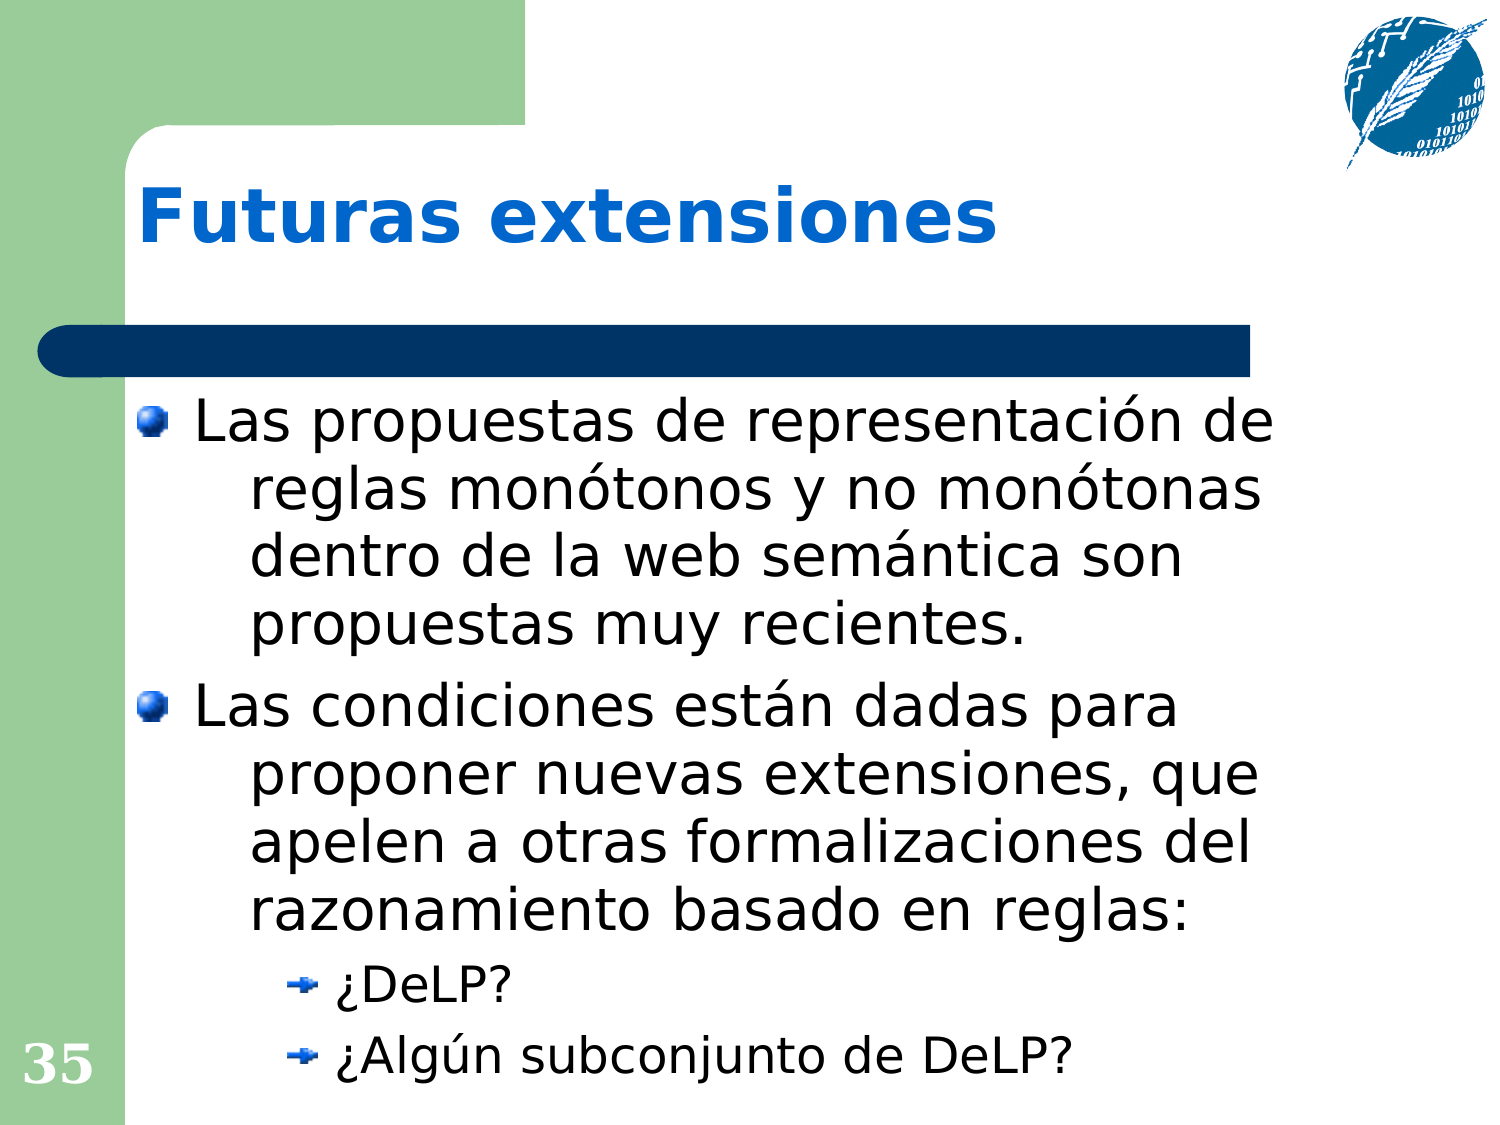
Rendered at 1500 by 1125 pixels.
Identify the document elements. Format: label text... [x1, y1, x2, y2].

picture [1341, 15, 1487, 172]
picture [1427, 138, 1431, 148]
picture [1436, 127, 1450, 136]
list Las propuestas de representación de reglas monótonos y no monótonas dentro de la web semántica son propuestas muy recientes. Las condiciones están dadas para proponer nuevas extensiones, que apelen a otras formalizaciones del razonamiento basado en reglas: ¿DeLP? ¿Algún subconjunto de DeLP? [137, 387, 1400, 1086]
picture [1416, 140, 1425, 149]
picture [1433, 139, 1440, 147]
title Futuras extensiones [136, 136, 1414, 301]
